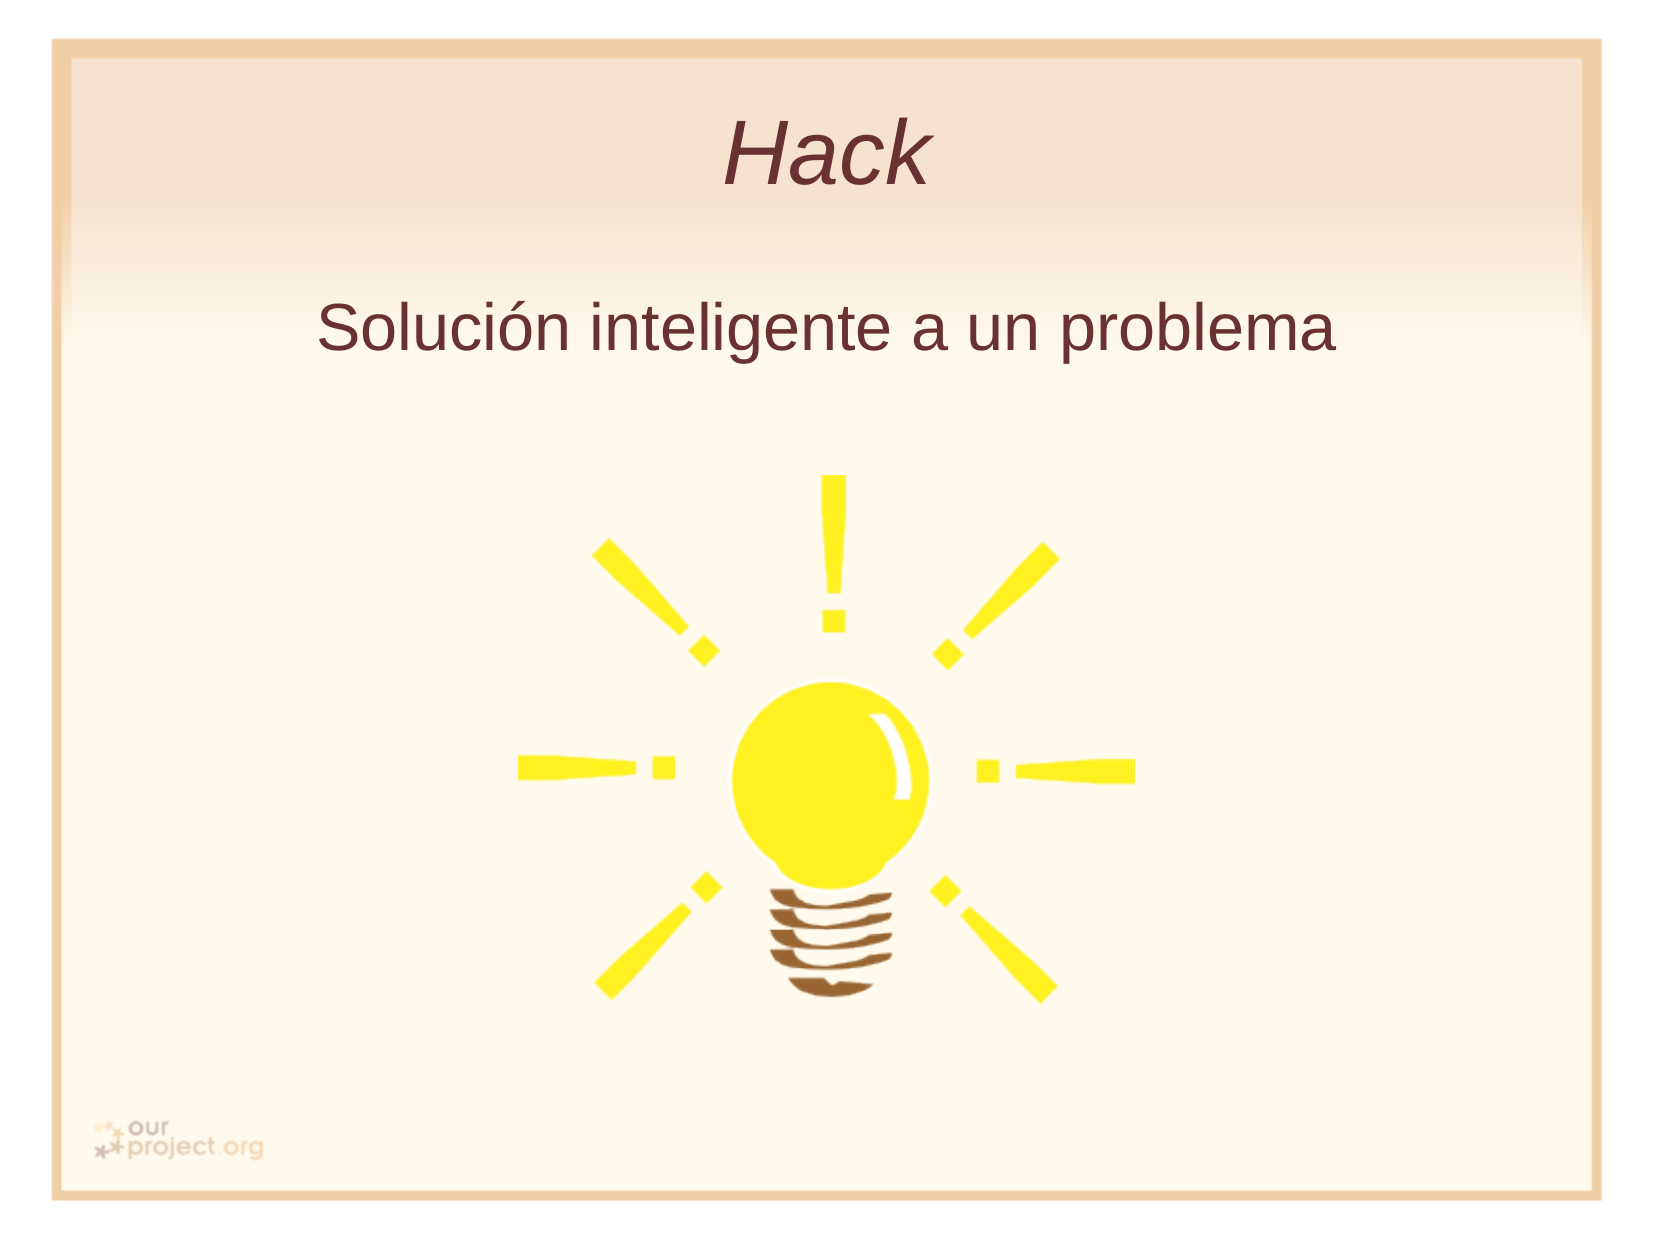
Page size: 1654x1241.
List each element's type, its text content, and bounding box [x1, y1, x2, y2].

picture [0, 0, 1654, 1241]
list Solución inteligente a un problema [82, 290, 1571, 1094]
title Hack [82, 56, 1571, 250]
